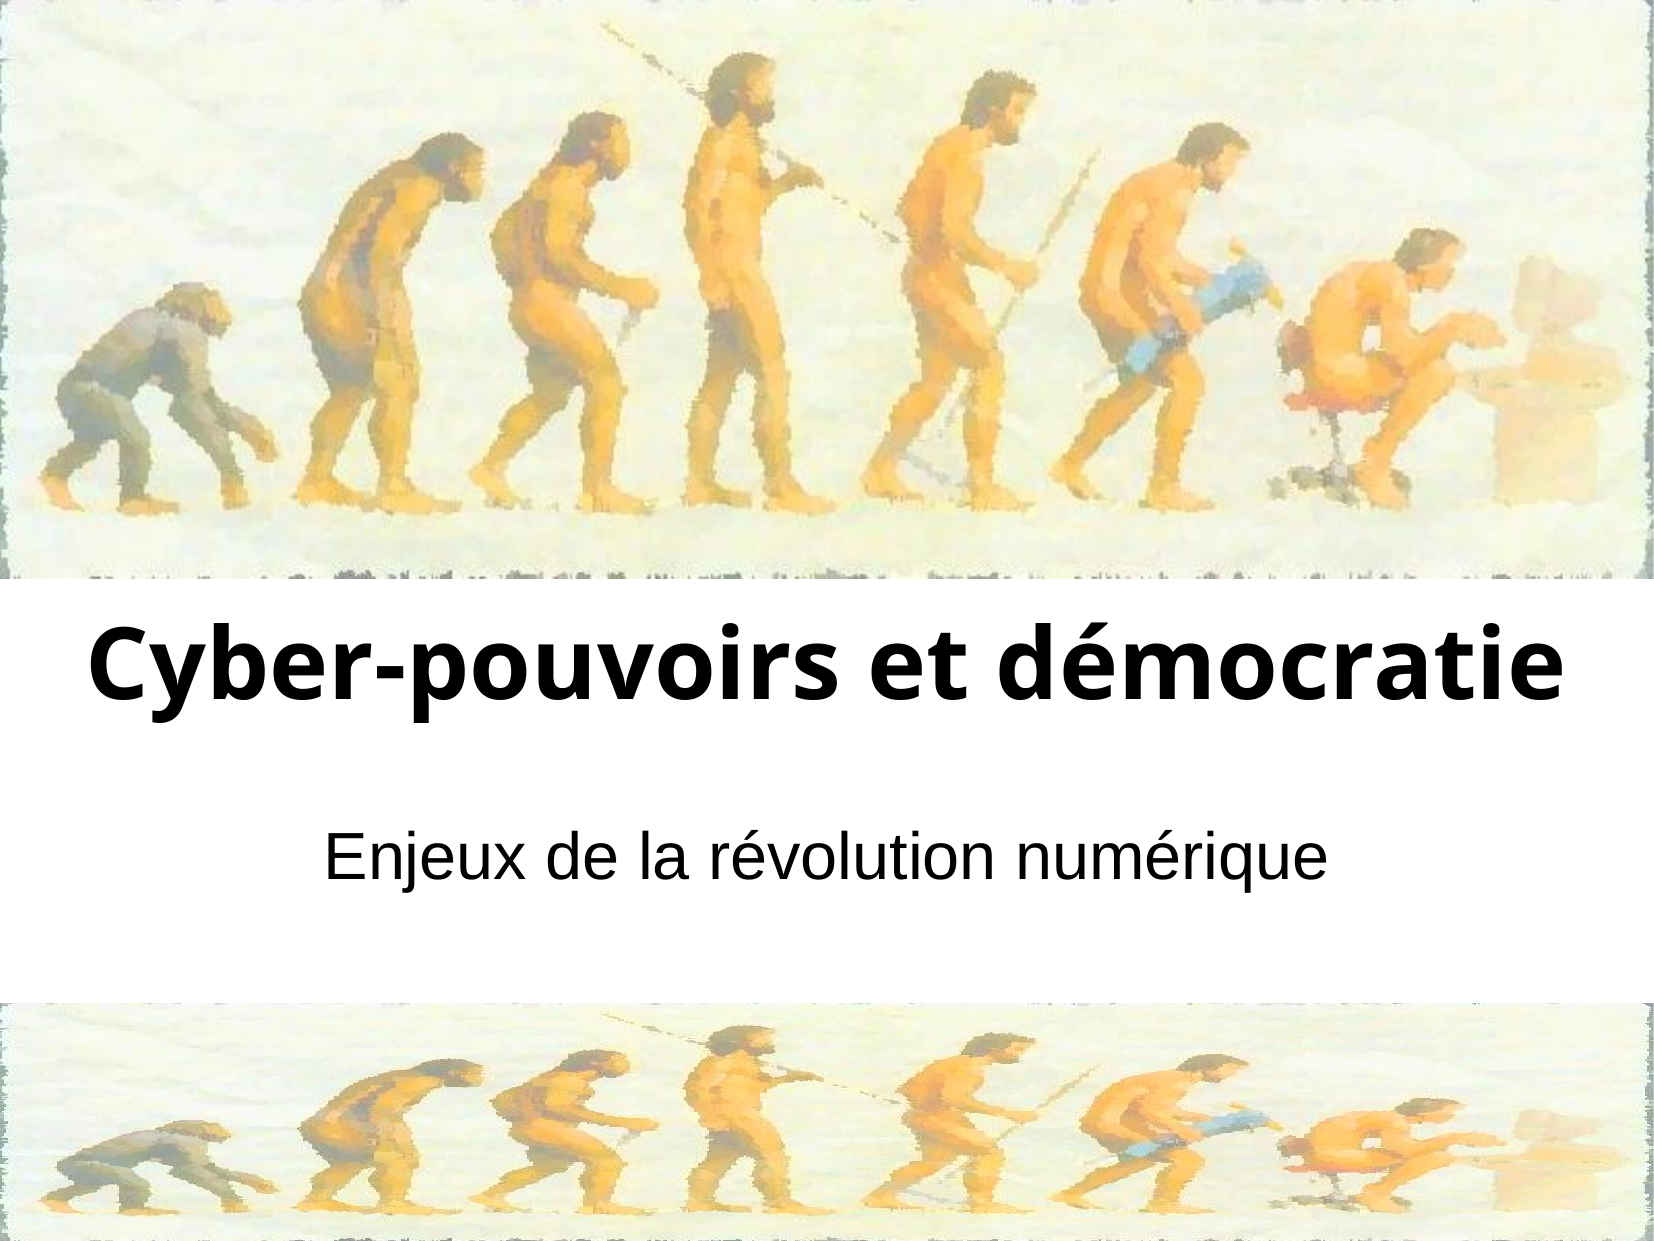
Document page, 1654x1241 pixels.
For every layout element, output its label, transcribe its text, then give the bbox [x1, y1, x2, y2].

picture [0, 1003, 1654, 1241]
subtitle Enjeux de la révolution numérique [82, 744, 1571, 969]
picture [0, 0, 1654, 579]
title Cyber-pouvoirs et démocratie [82, 528, 1571, 744]
